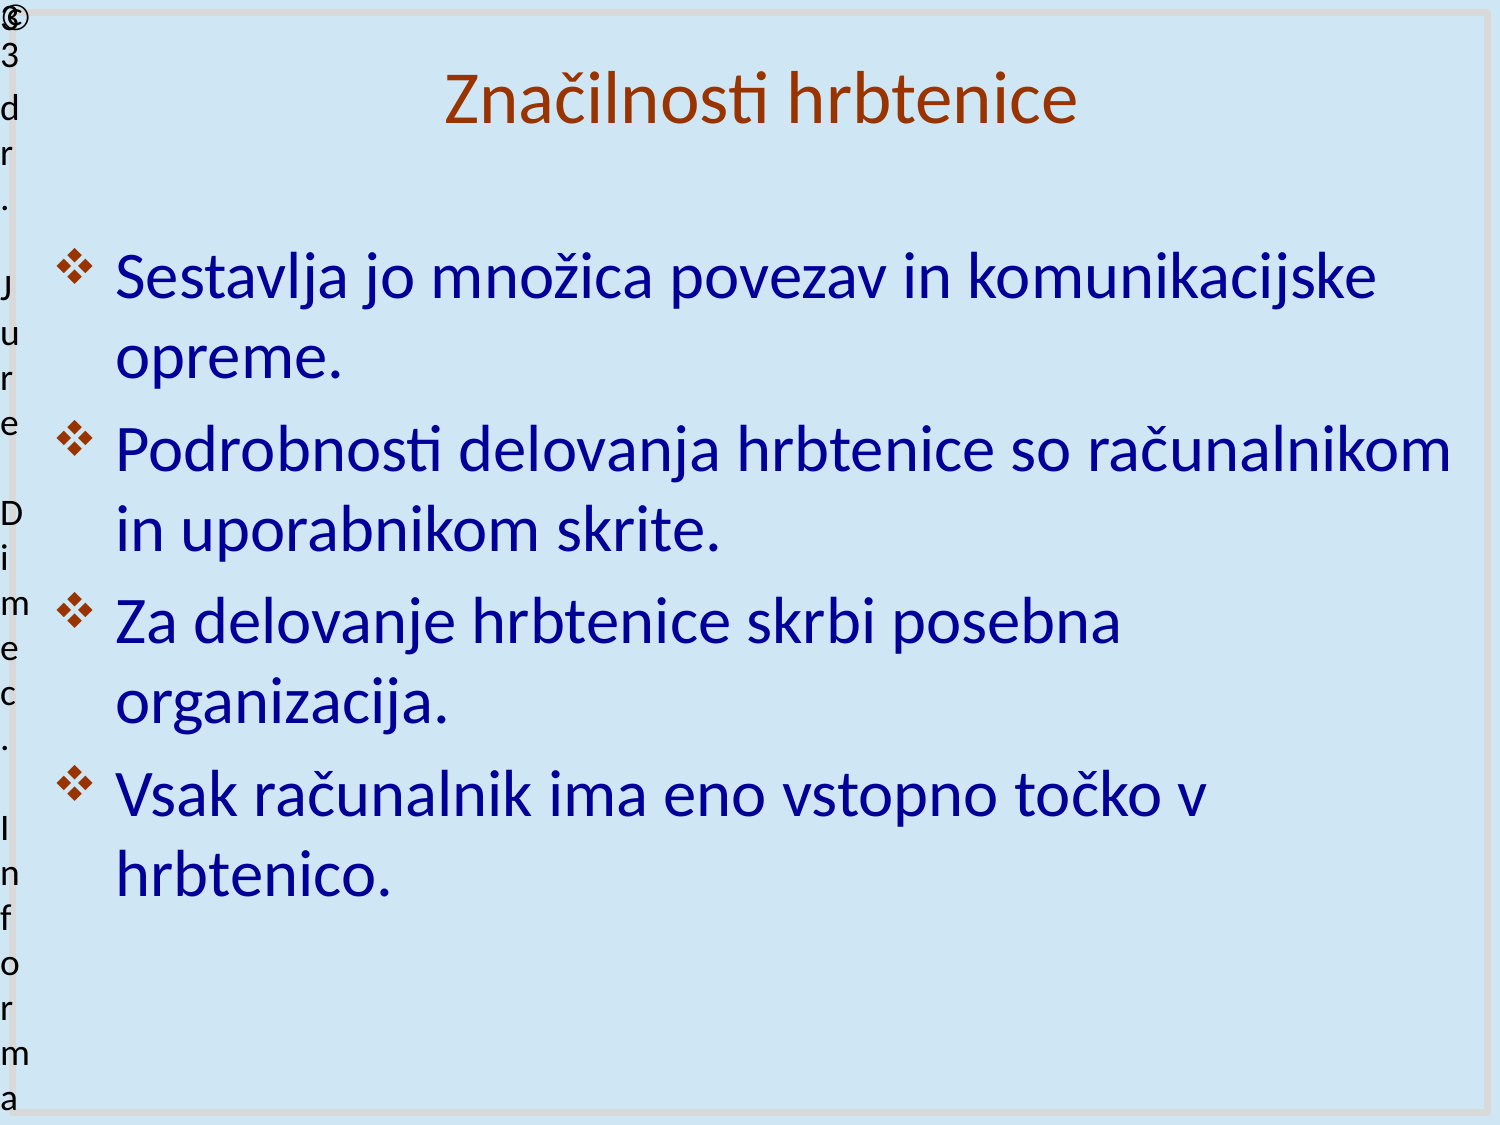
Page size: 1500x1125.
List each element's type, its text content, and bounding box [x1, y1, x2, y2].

title Značilnosti hrbtenice [41, 37, 1483, 150]
text_box Sestavlja jo množica povezav in komunikacijske opreme. Podrobnosti delovanja hrbtenice so računalnikom in uporabnikom skrite. Za delovanje hrbtenice skrbi posebna organizacija. Vsak računalnik ima eno vstopno točko v hrbtenico. [37, 224, 1475, 918]
